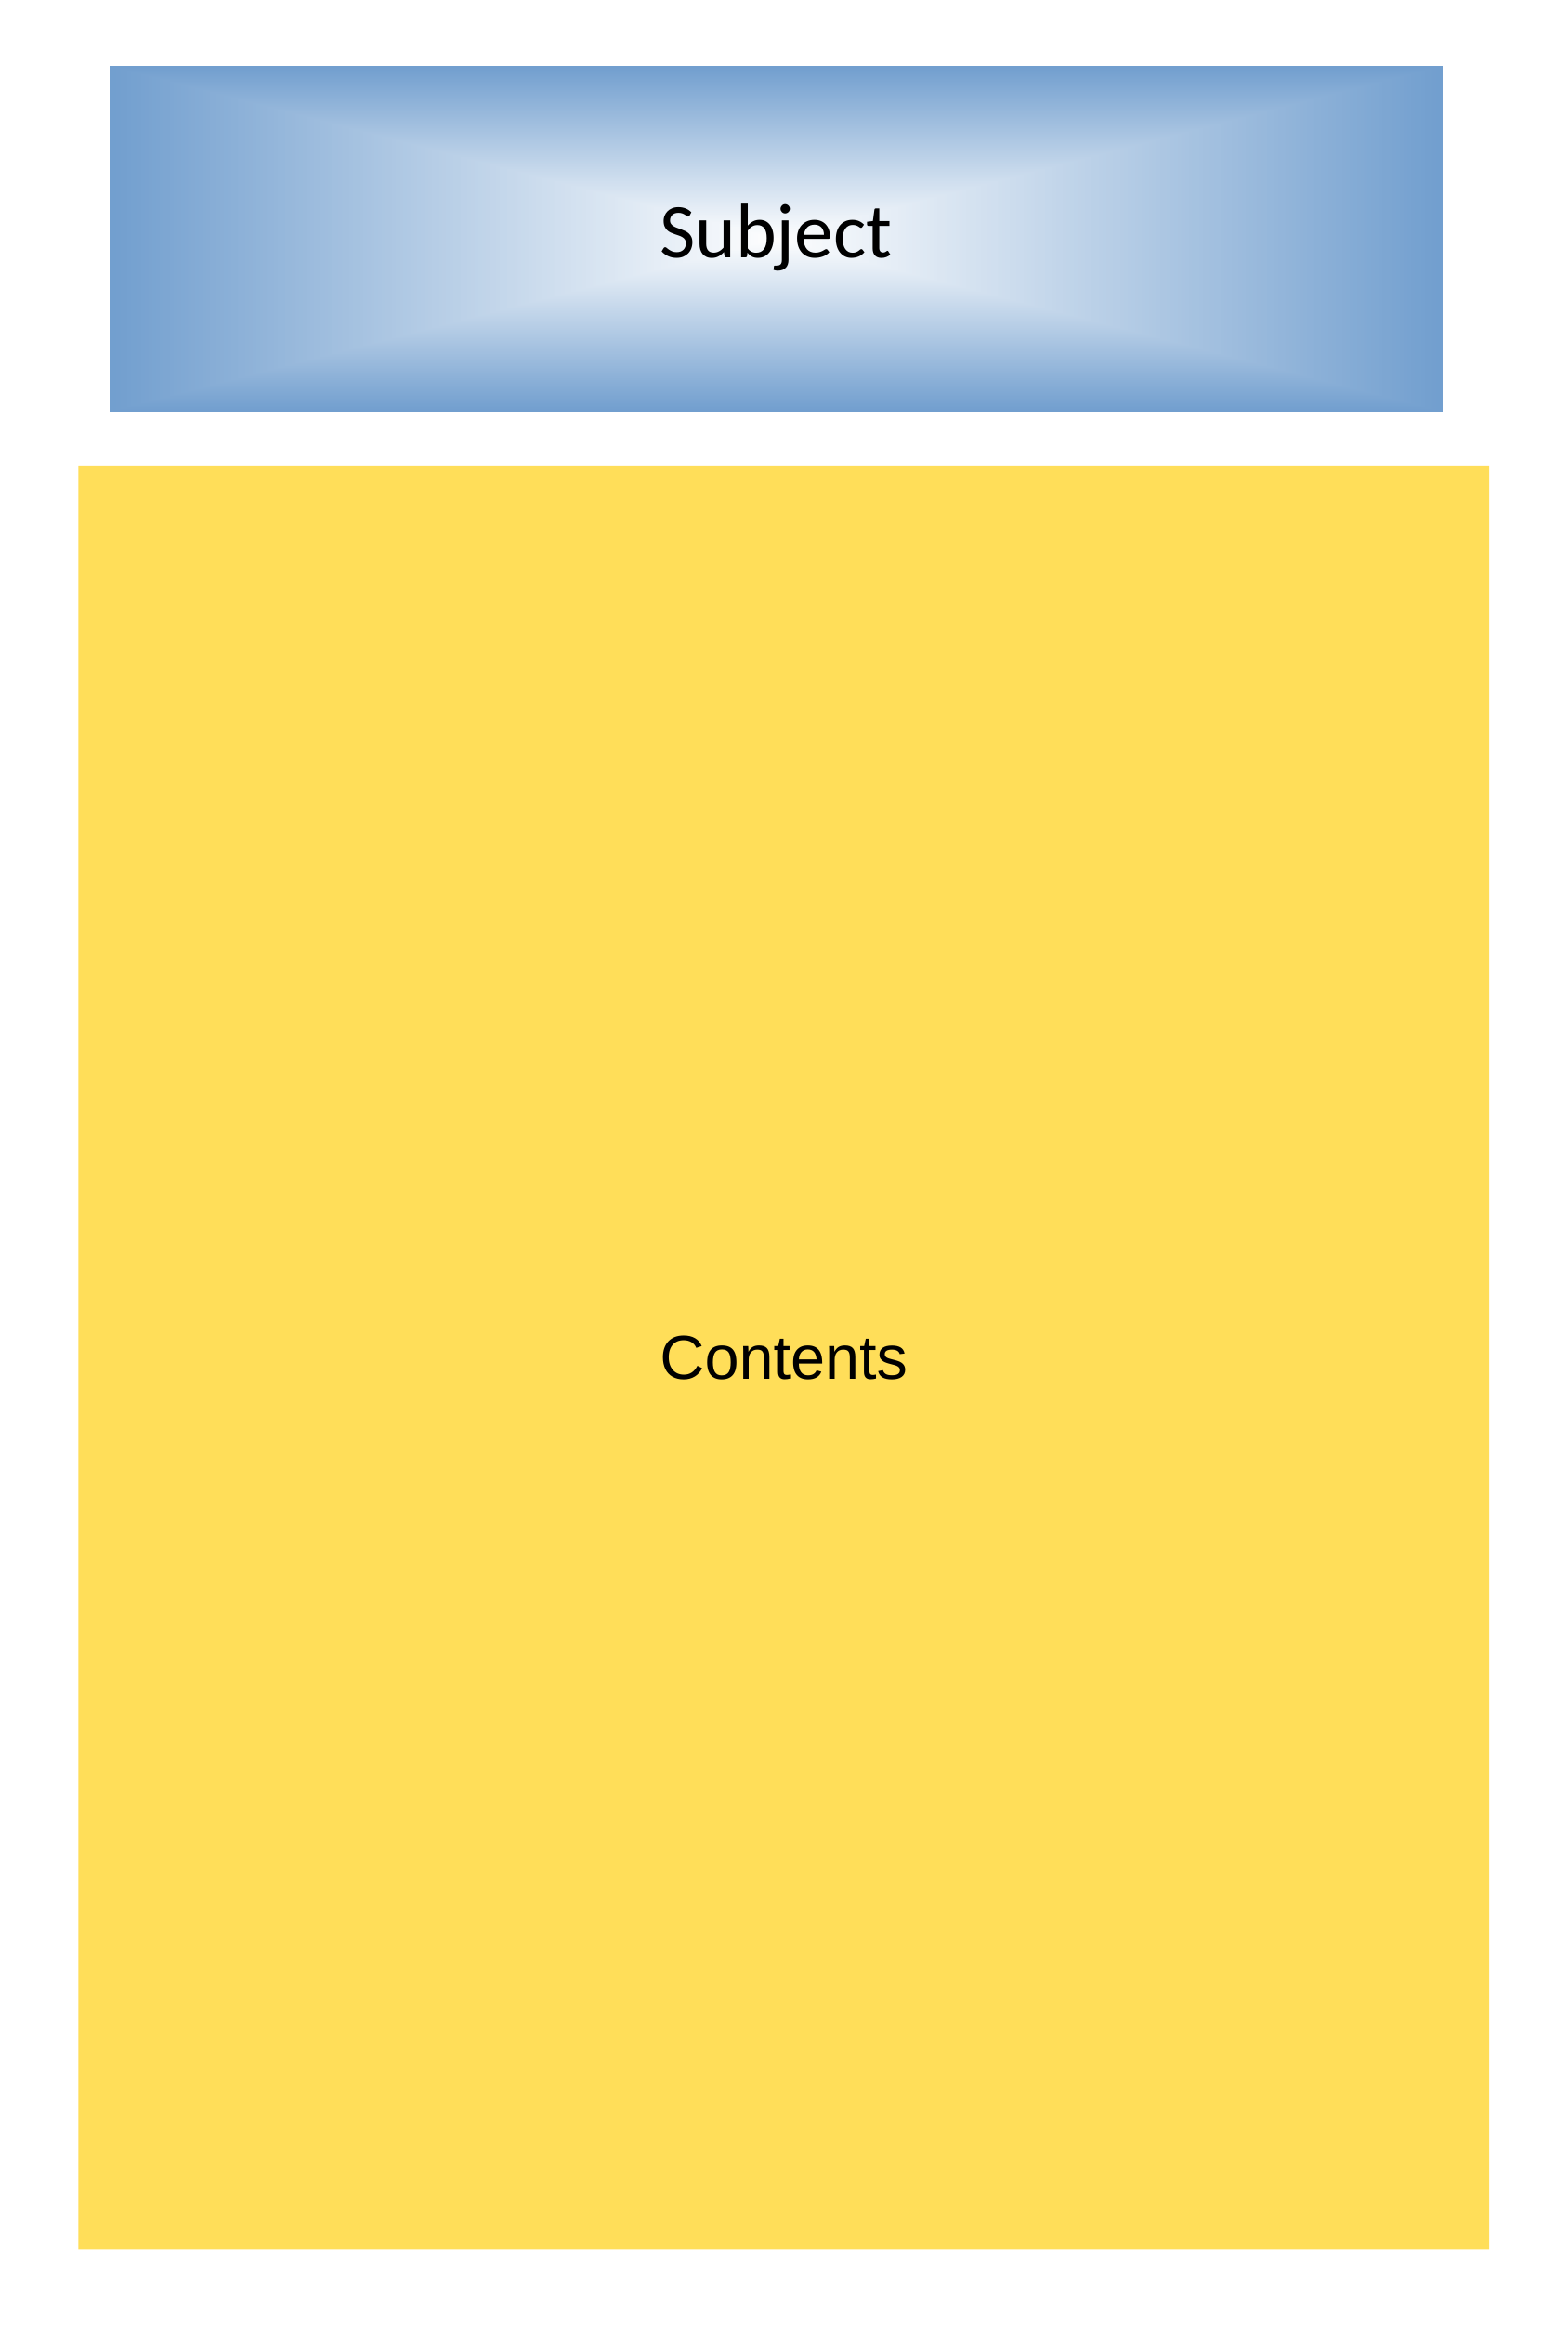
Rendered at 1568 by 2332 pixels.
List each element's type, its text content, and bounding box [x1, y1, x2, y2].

title Subject [110, 66, 1443, 412]
text_box Contents [78, 465, 1490, 2250]
